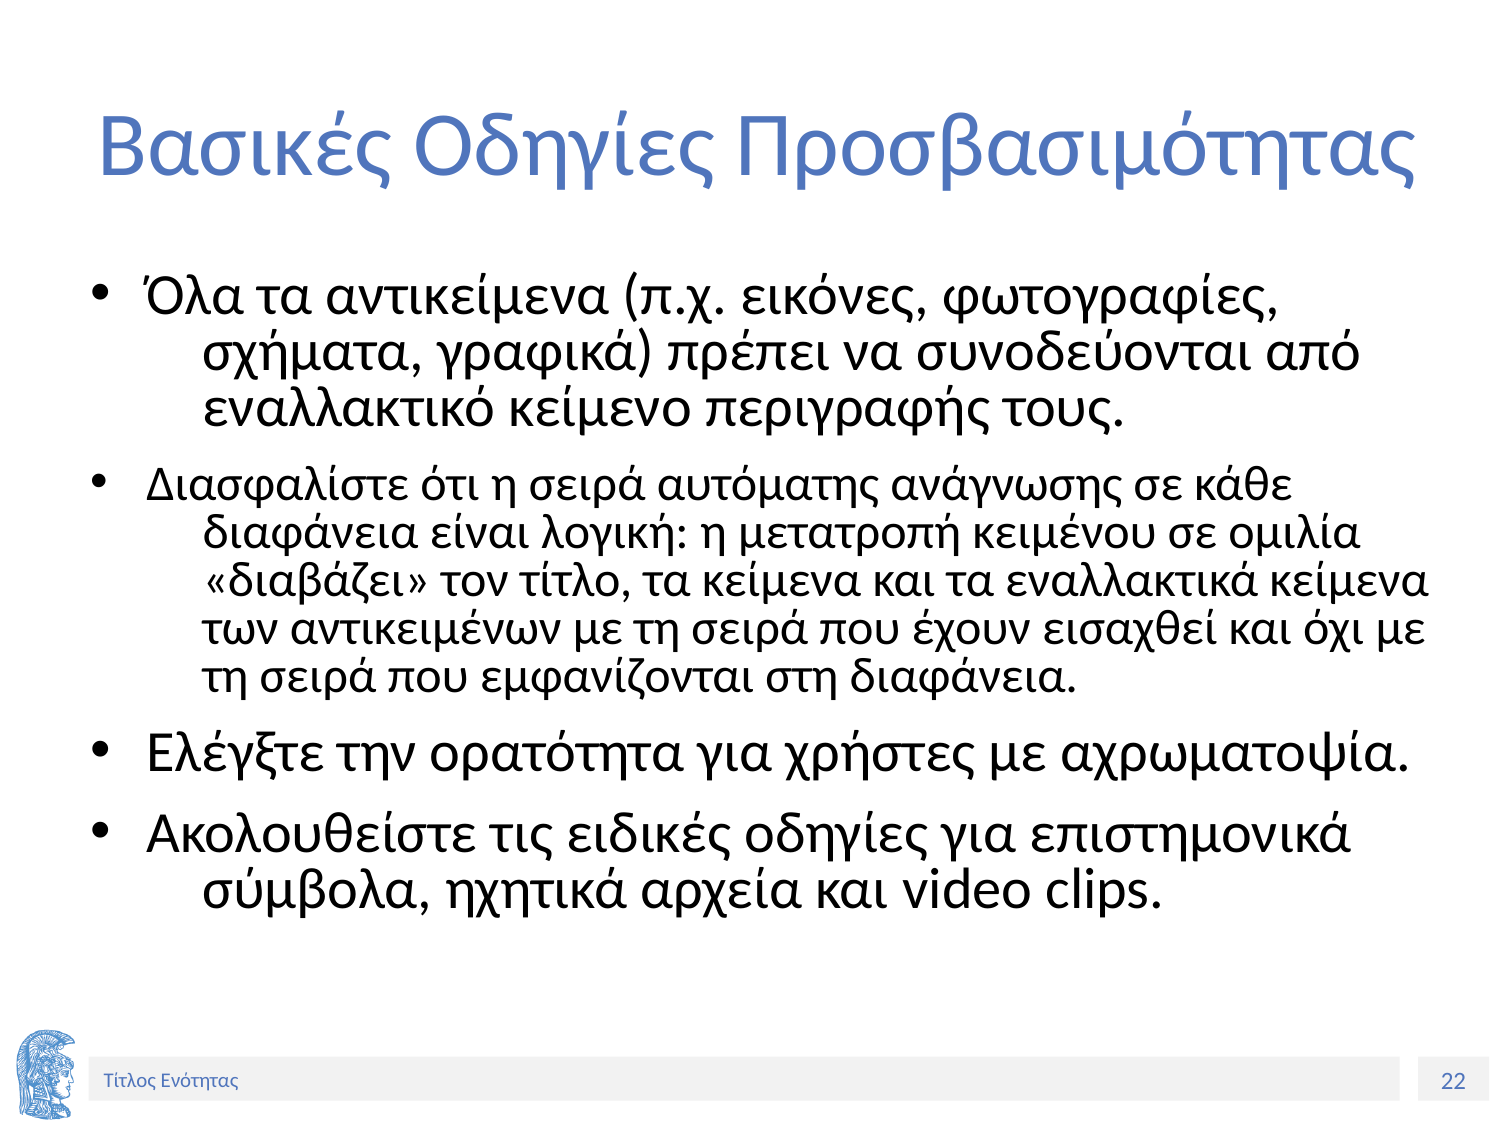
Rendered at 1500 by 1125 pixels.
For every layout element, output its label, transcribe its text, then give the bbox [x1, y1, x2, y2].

picture [9, 1026, 81, 1120]
title Βασικές Οδηγίες Προσβασιμότητας [45, 45, 1471, 233]
list Όλα τα αντικείμενα (π.χ. εικόνες, φωτογραφίες, σχήματα, γραφικά) πρέπει να συνοδεύονται από εναλλακτικό κείμενο περιγραφής τους. Διασφαλίστε ότι η σειρά αυτόματης ανάγνωσης σε κάθε διαφάνεια είναι λογική: η μετατροπή κειμένου σε ομιλία «διαβάζει» τον τίτλο, τα κείμενα και τα εναλλακτικά κείμενα των αντικειμένων με τη σειρά που έχουν εισαχθεί και όχι με τη σειρά που εμφανίζονται στη διαφάνεια. Ελέγξτε την ορατότητα για χρήστες με αχρωματοψία. Ακολουθείστε τις ειδικές οδηγίες για επιστημονικά σύμβολα, ηχητικά αρχεία και video clips. [75, 262, 1459, 1005]
